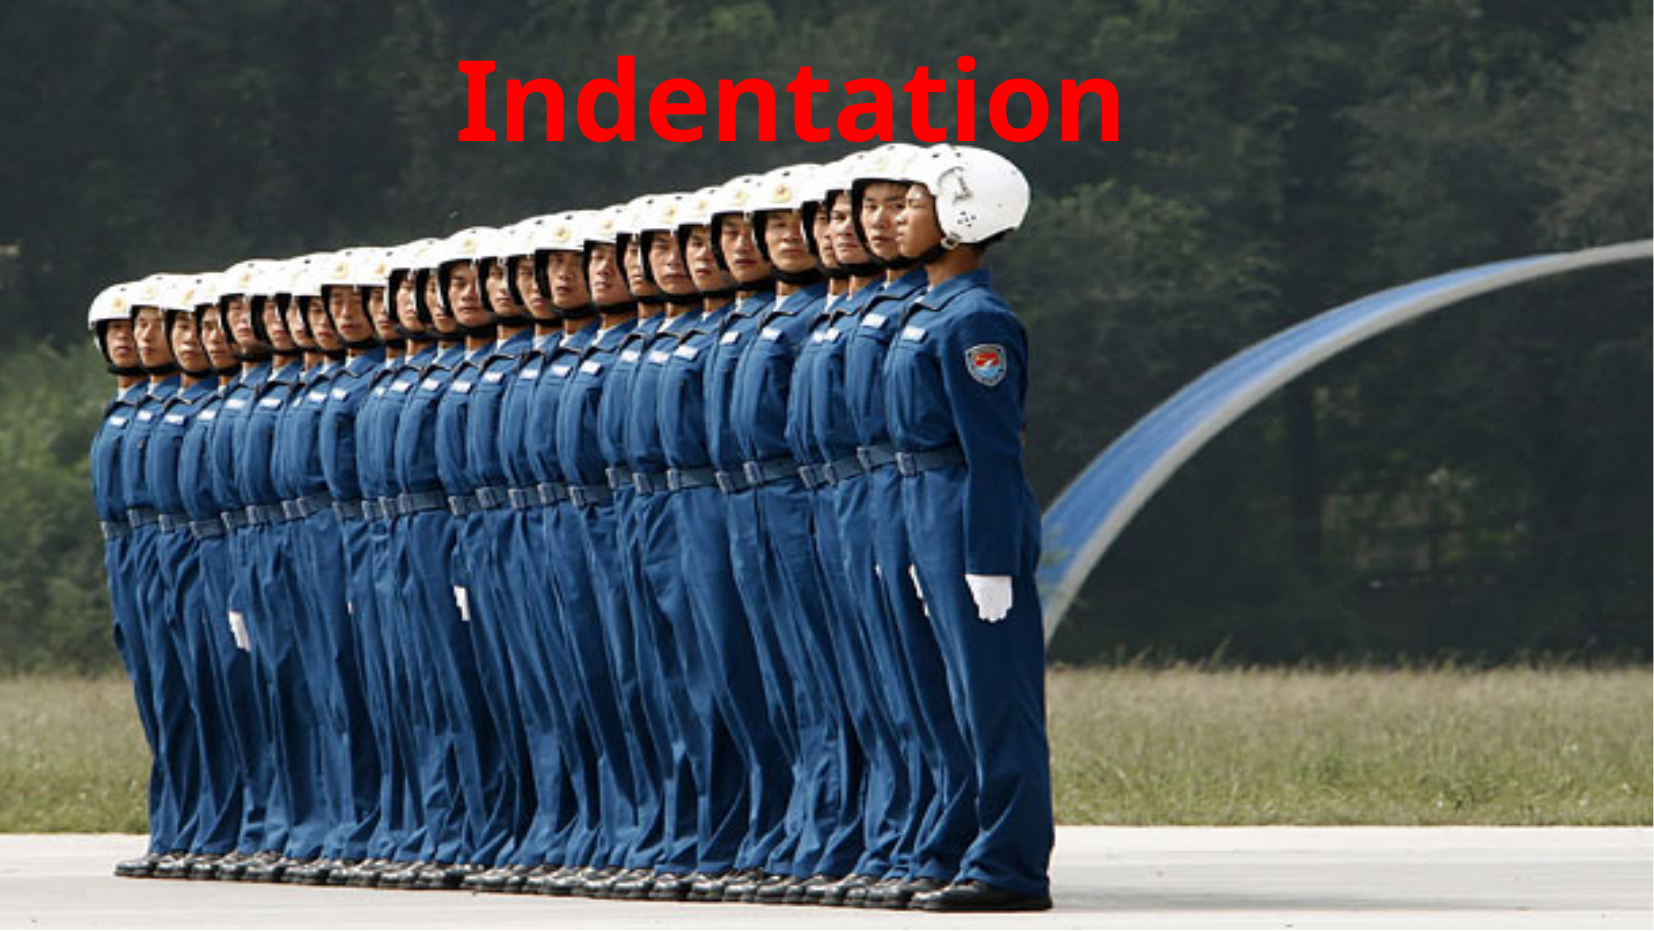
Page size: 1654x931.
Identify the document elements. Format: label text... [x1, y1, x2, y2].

picture [0, 0, 1654, 931]
text_box Indentation [206, 22, 1447, 150]
